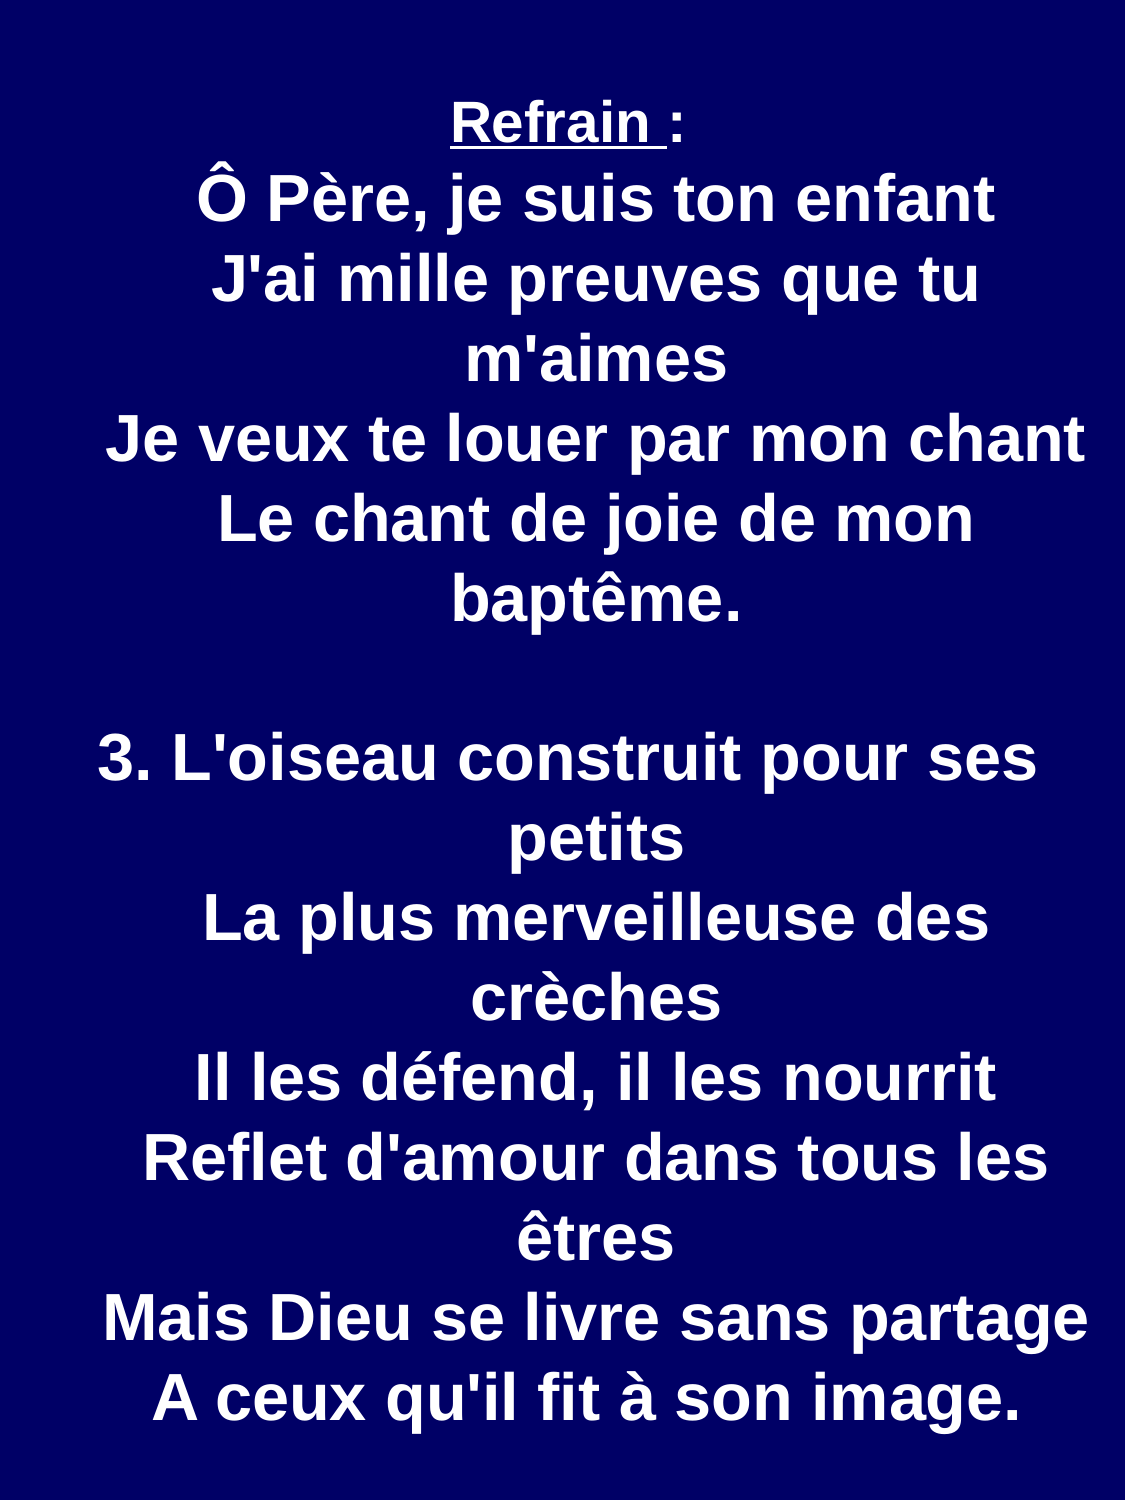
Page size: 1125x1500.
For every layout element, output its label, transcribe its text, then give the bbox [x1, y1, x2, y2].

text_box Refrain : Ô Père, je suis ton enfant J'ai mille preuves que tu m'aimes Je veux te louer par mon chant Le chant de joie de mon baptême. 3. L'oiseau construit pour ses petits La plus merveilleuse des crèches Il les défend, il les nourrit Reflet d'amour dans tous les êtres Mais Dieu se livre sans partage A ceux qu'il fit à son image. [11, 76, 1125, 1481]
